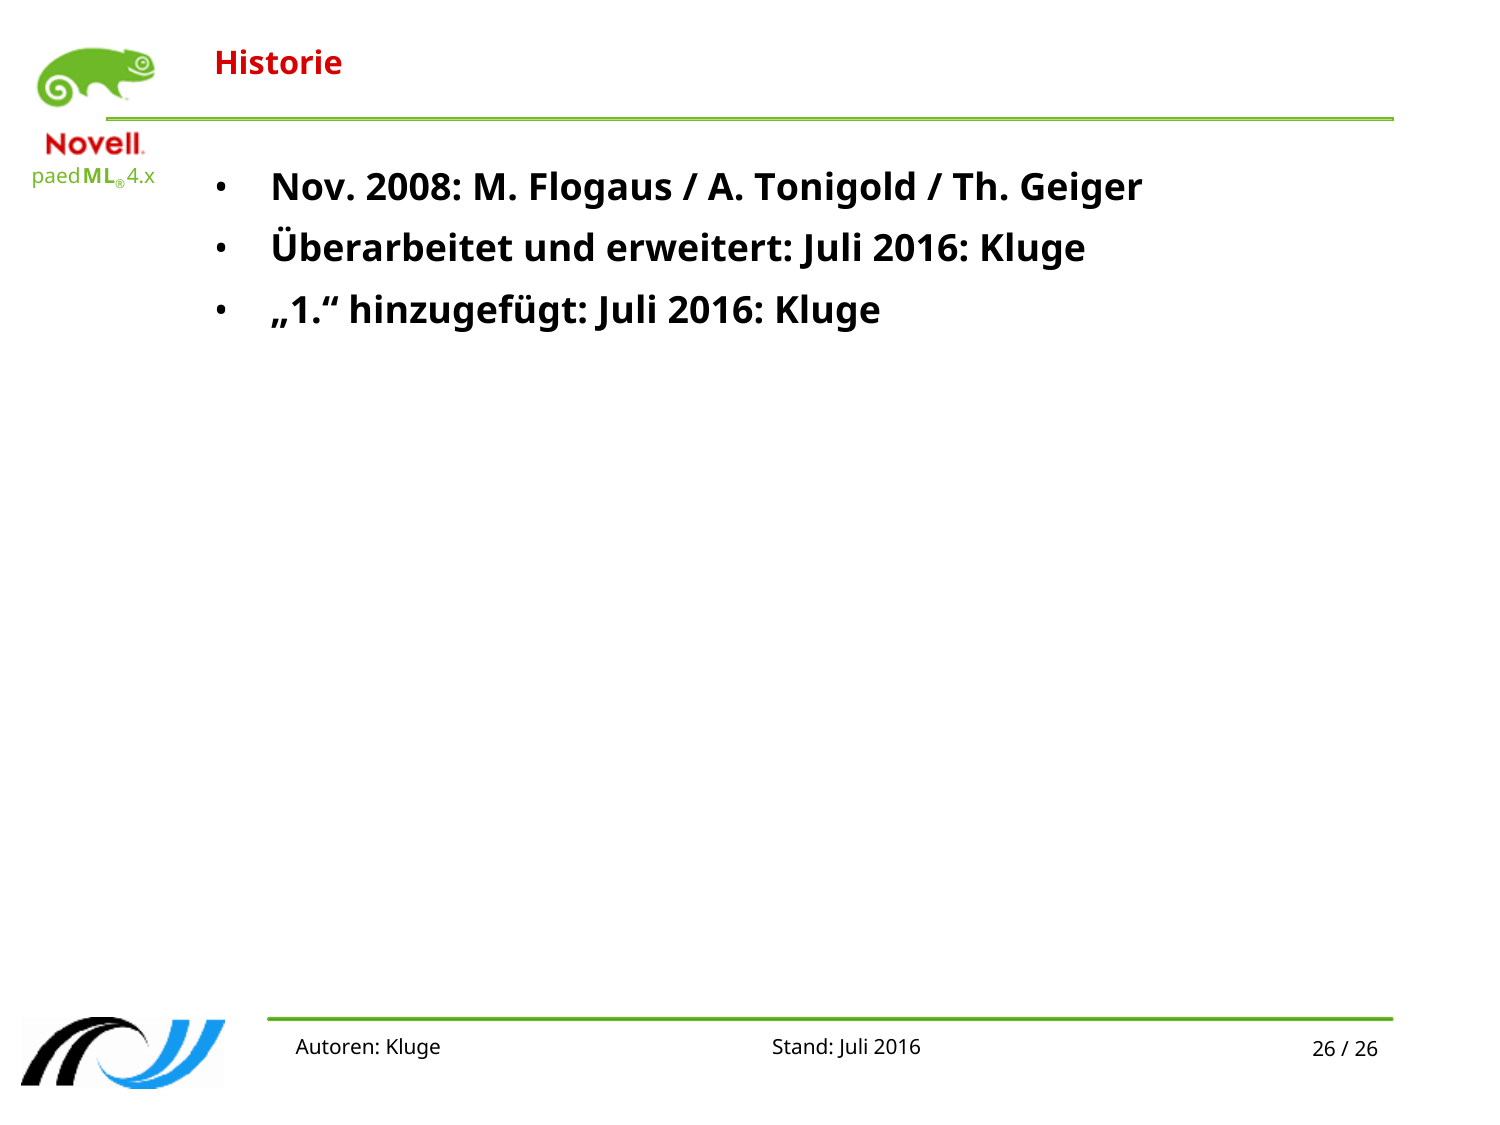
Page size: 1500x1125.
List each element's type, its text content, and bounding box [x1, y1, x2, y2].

title Historie [214, 16, 1393, 108]
picture [21, 1017, 225, 1089]
picture [24, 32, 167, 175]
list Nov. 2008: M. Flogaus / A. Tonigold / Th. Geiger Überarbeitet und erweitert: Juli 2016: Kluge „1.“ hinzugefügt: Juli 2016: Kluge [214, 160, 1393, 814]
